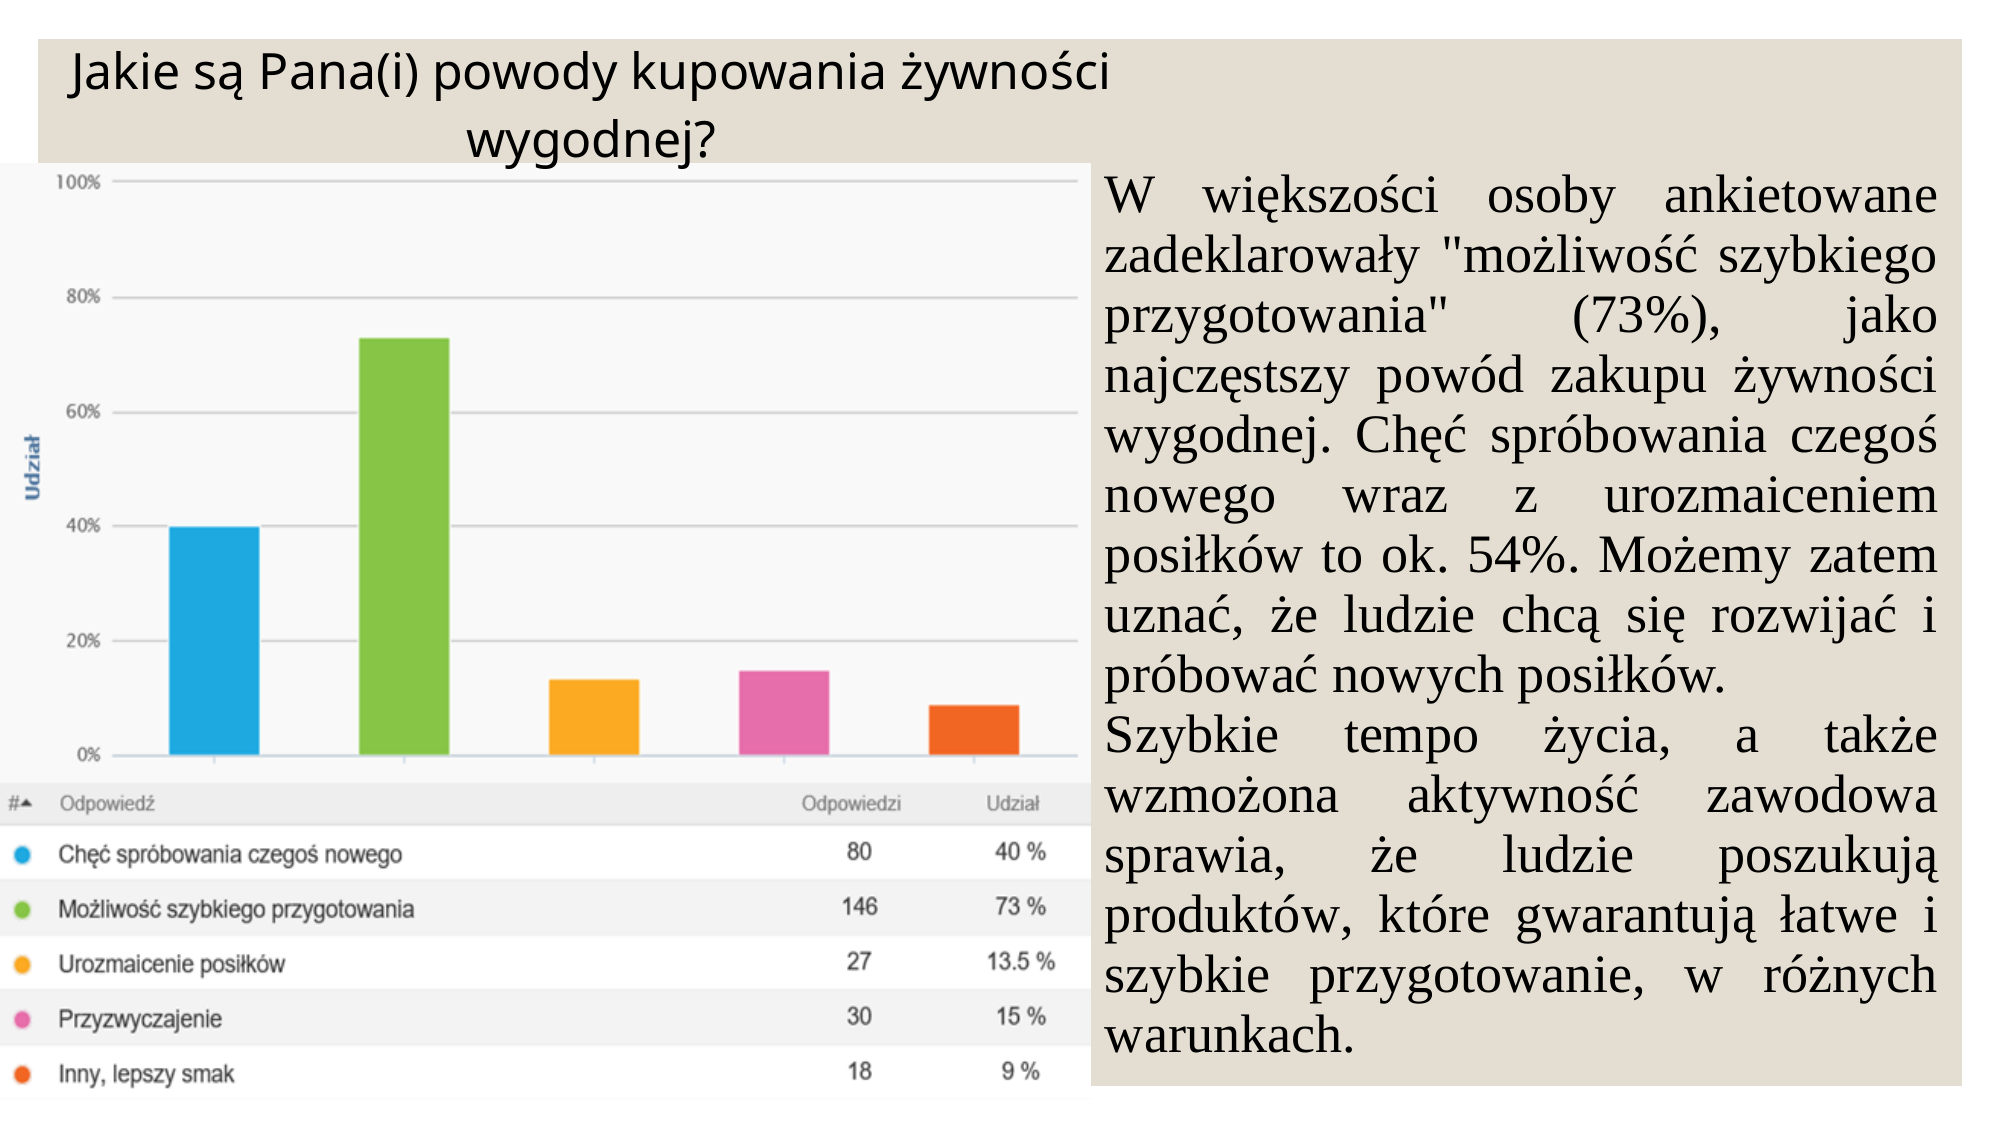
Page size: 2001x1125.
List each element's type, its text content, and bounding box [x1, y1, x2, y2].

picture [0, 181, 1091, 1100]
text_box W większości osoby ankietowane zadeklarowały "możliwość szybkiego przygotowania" (73%), jako najczęstszy powód zakupu żywności wygodnej. Chęć spróbowania czegoś nowego wraz z urozmaiceniem posiłków to ok. 54%. Możemy zatem uznać, że ludzie chcą się rozwijać i próbować nowych posiłków. Szybkie tempo życia, a także wzmożona aktywność zawodowa sprawia, że ludzie poszukują produktów, które gwarantują łatwe i szybkie przygotowanie, w różnych warunkach. [1090, 156, 1957, 1072]
text_box Jakie są Pana(i) powody kupowania żywności wygodnej? [0, 28, 1183, 181]
